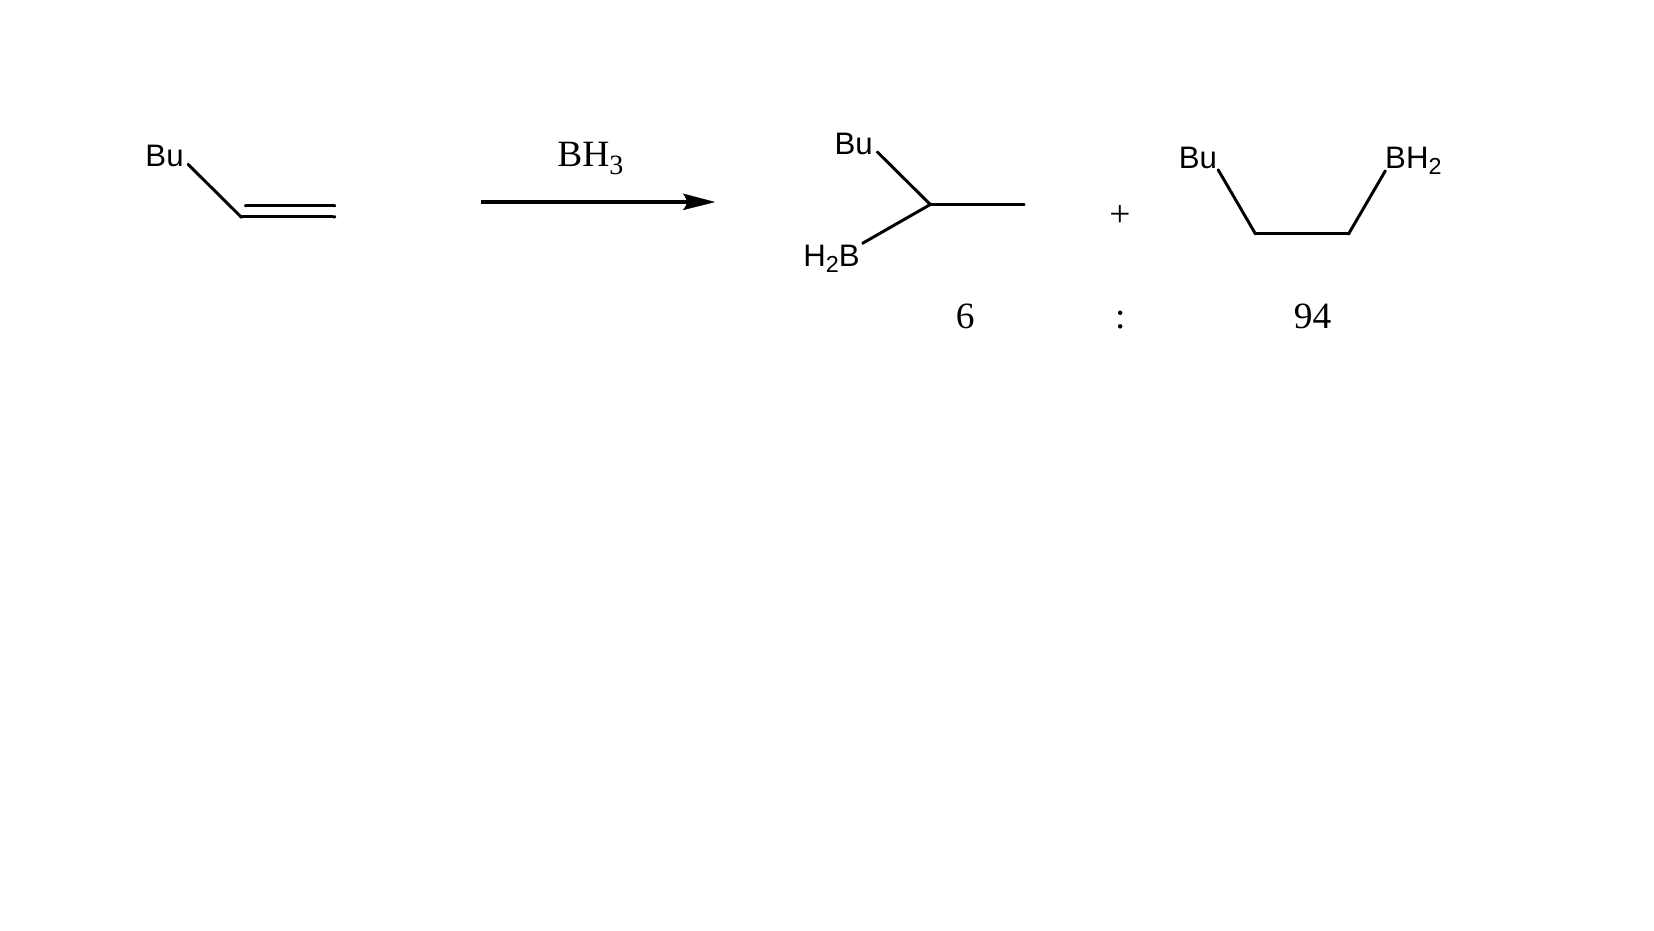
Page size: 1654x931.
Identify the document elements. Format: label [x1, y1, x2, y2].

picture [141, 132, 1465, 355]
